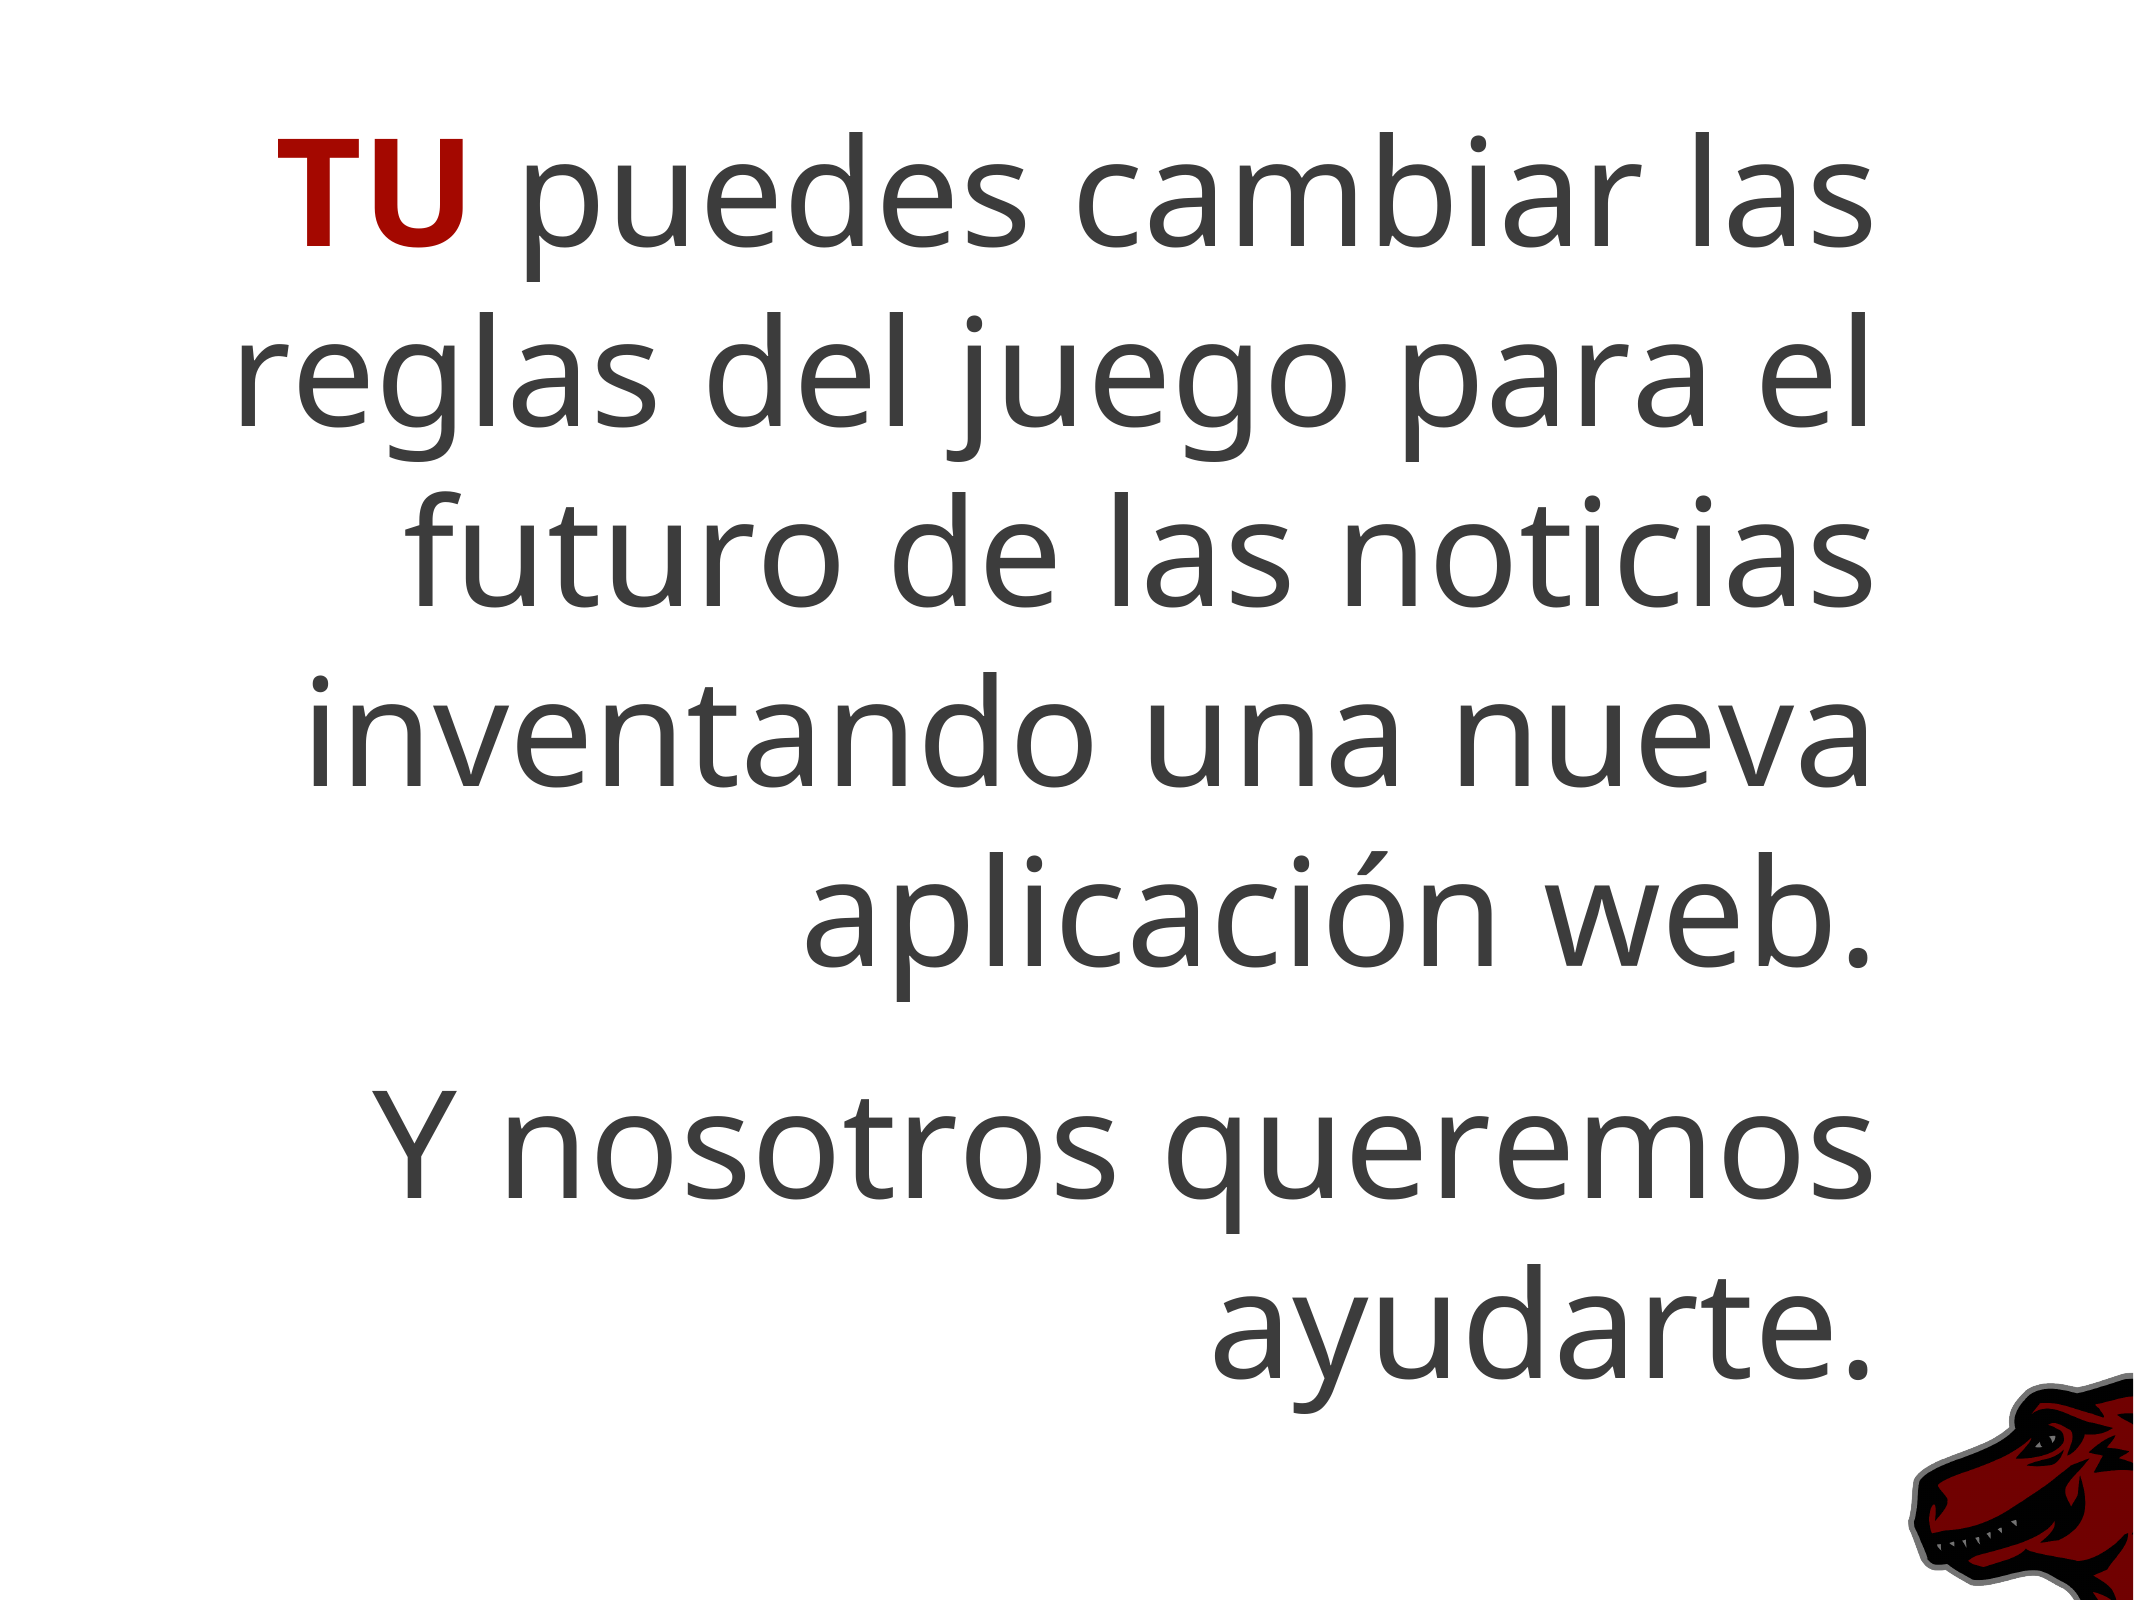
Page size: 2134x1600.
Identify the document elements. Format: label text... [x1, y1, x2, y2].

text_box TU puedes cambiar las reglas del juego para el futuro de las noticias inventando una nueva aplicación web. Y nosotros queremos ayudarte. [162, 216, 1880, 1288]
picture [1889, 1372, 2134, 1600]
